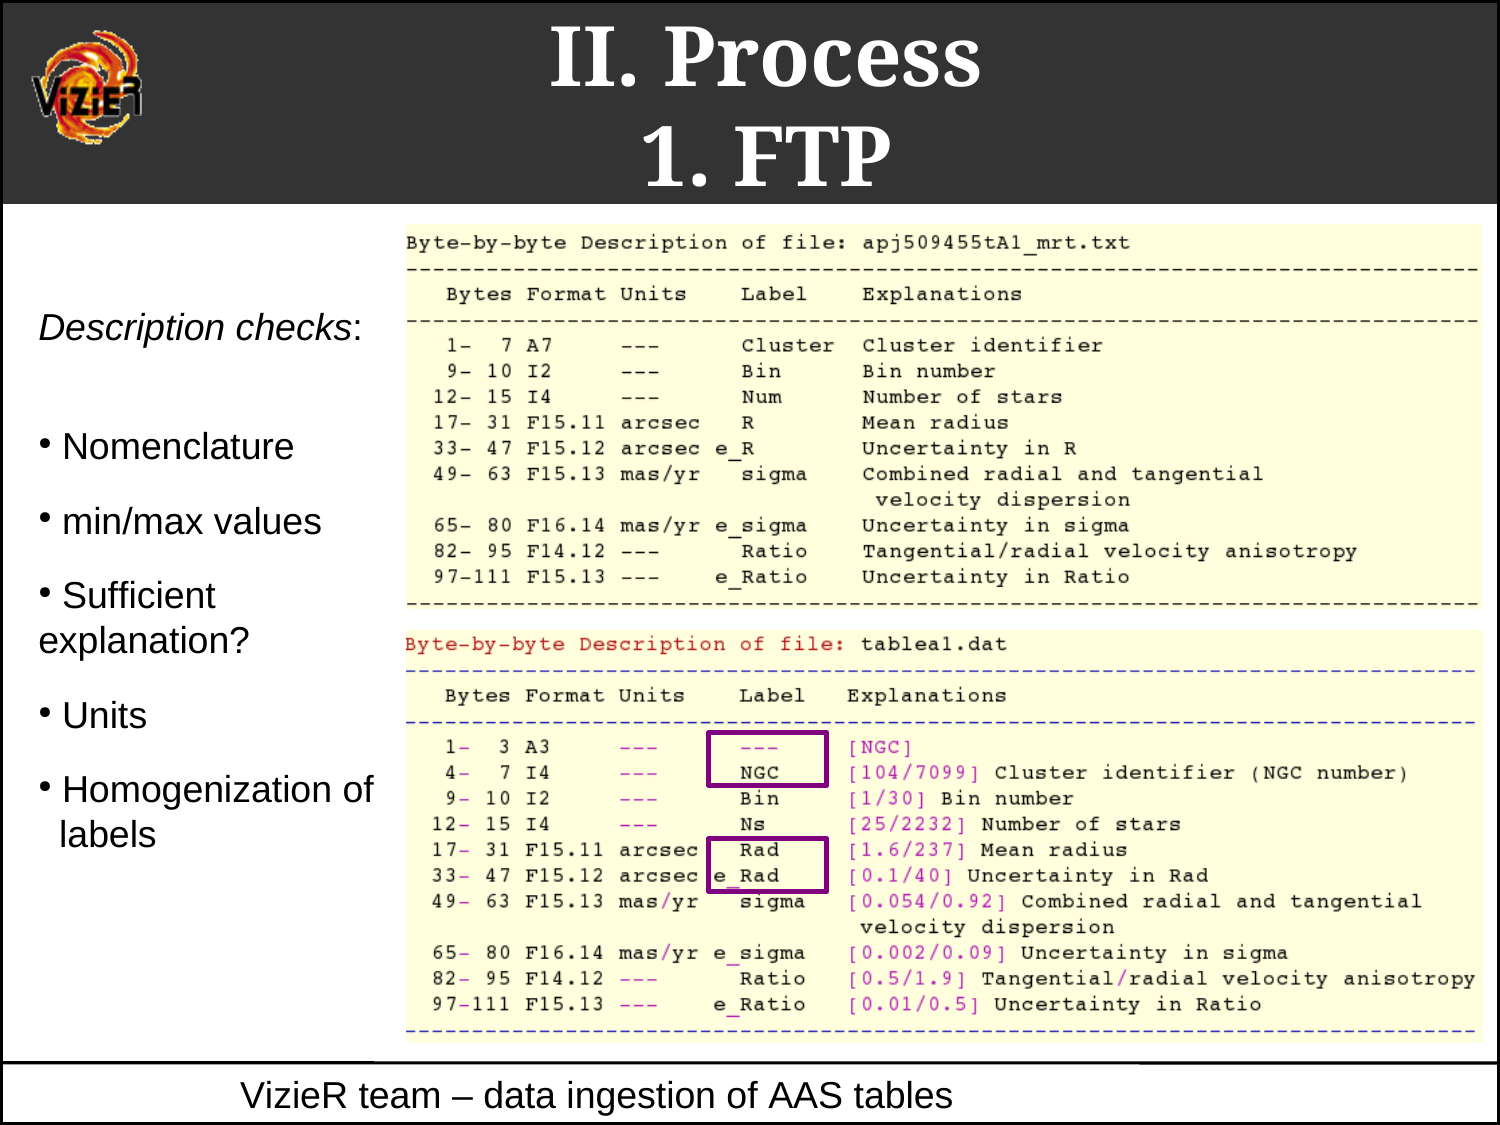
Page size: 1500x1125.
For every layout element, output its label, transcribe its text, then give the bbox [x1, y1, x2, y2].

picture [406, 630, 1483, 1043]
title II. Process 1. FTP [118, 0, 1416, 211]
picture [406, 224, 1483, 609]
picture [29, 29, 118, 148]
text_box Description checks: Nomenclature min/max values Sufficient explanation? Units Homogenization of labels [23, 295, 390, 1028]
